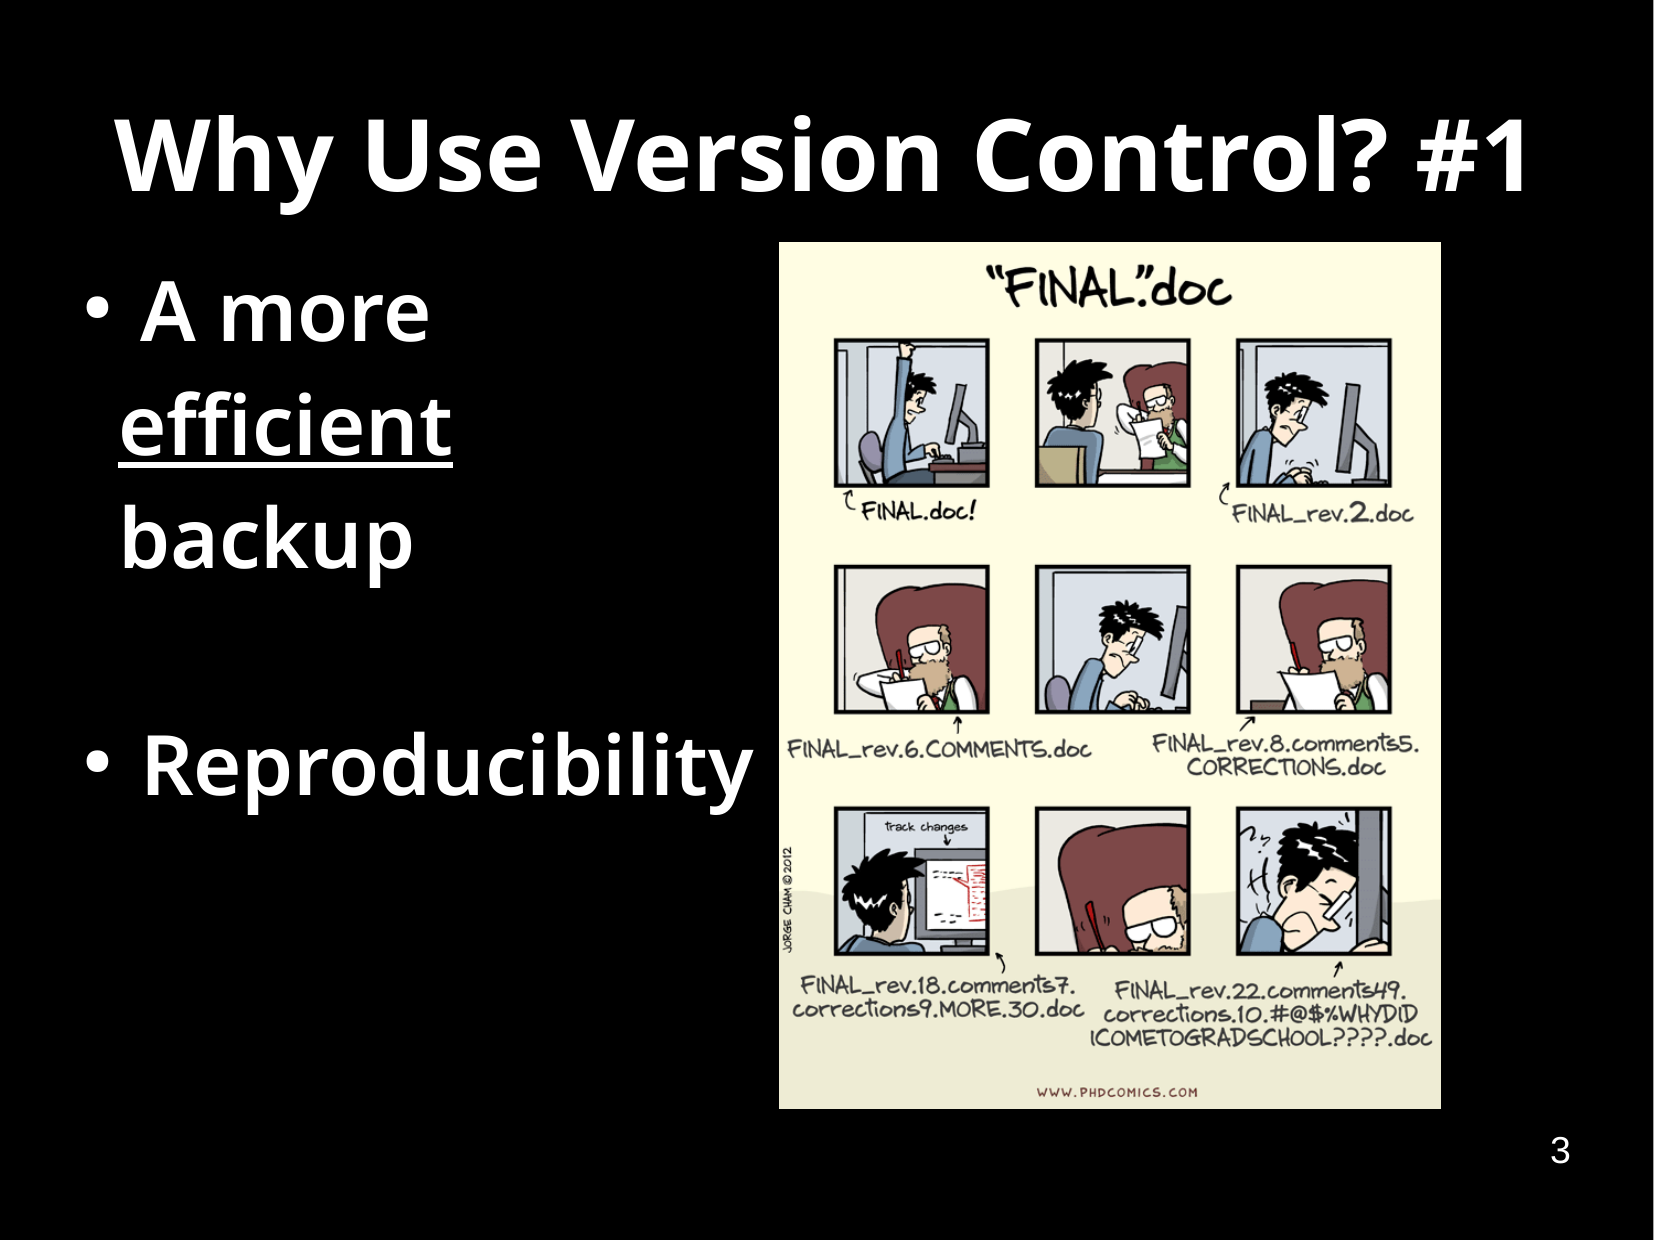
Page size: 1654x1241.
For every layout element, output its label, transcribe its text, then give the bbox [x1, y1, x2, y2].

text_box 3 [1535, 1122, 1586, 1179]
text_box A more efficient backup Reproducibility [82, 230, 756, 1069]
title Why Use Version Control? #1 [82, 49, 1571, 257]
picture [779, 242, 1441, 1109]
